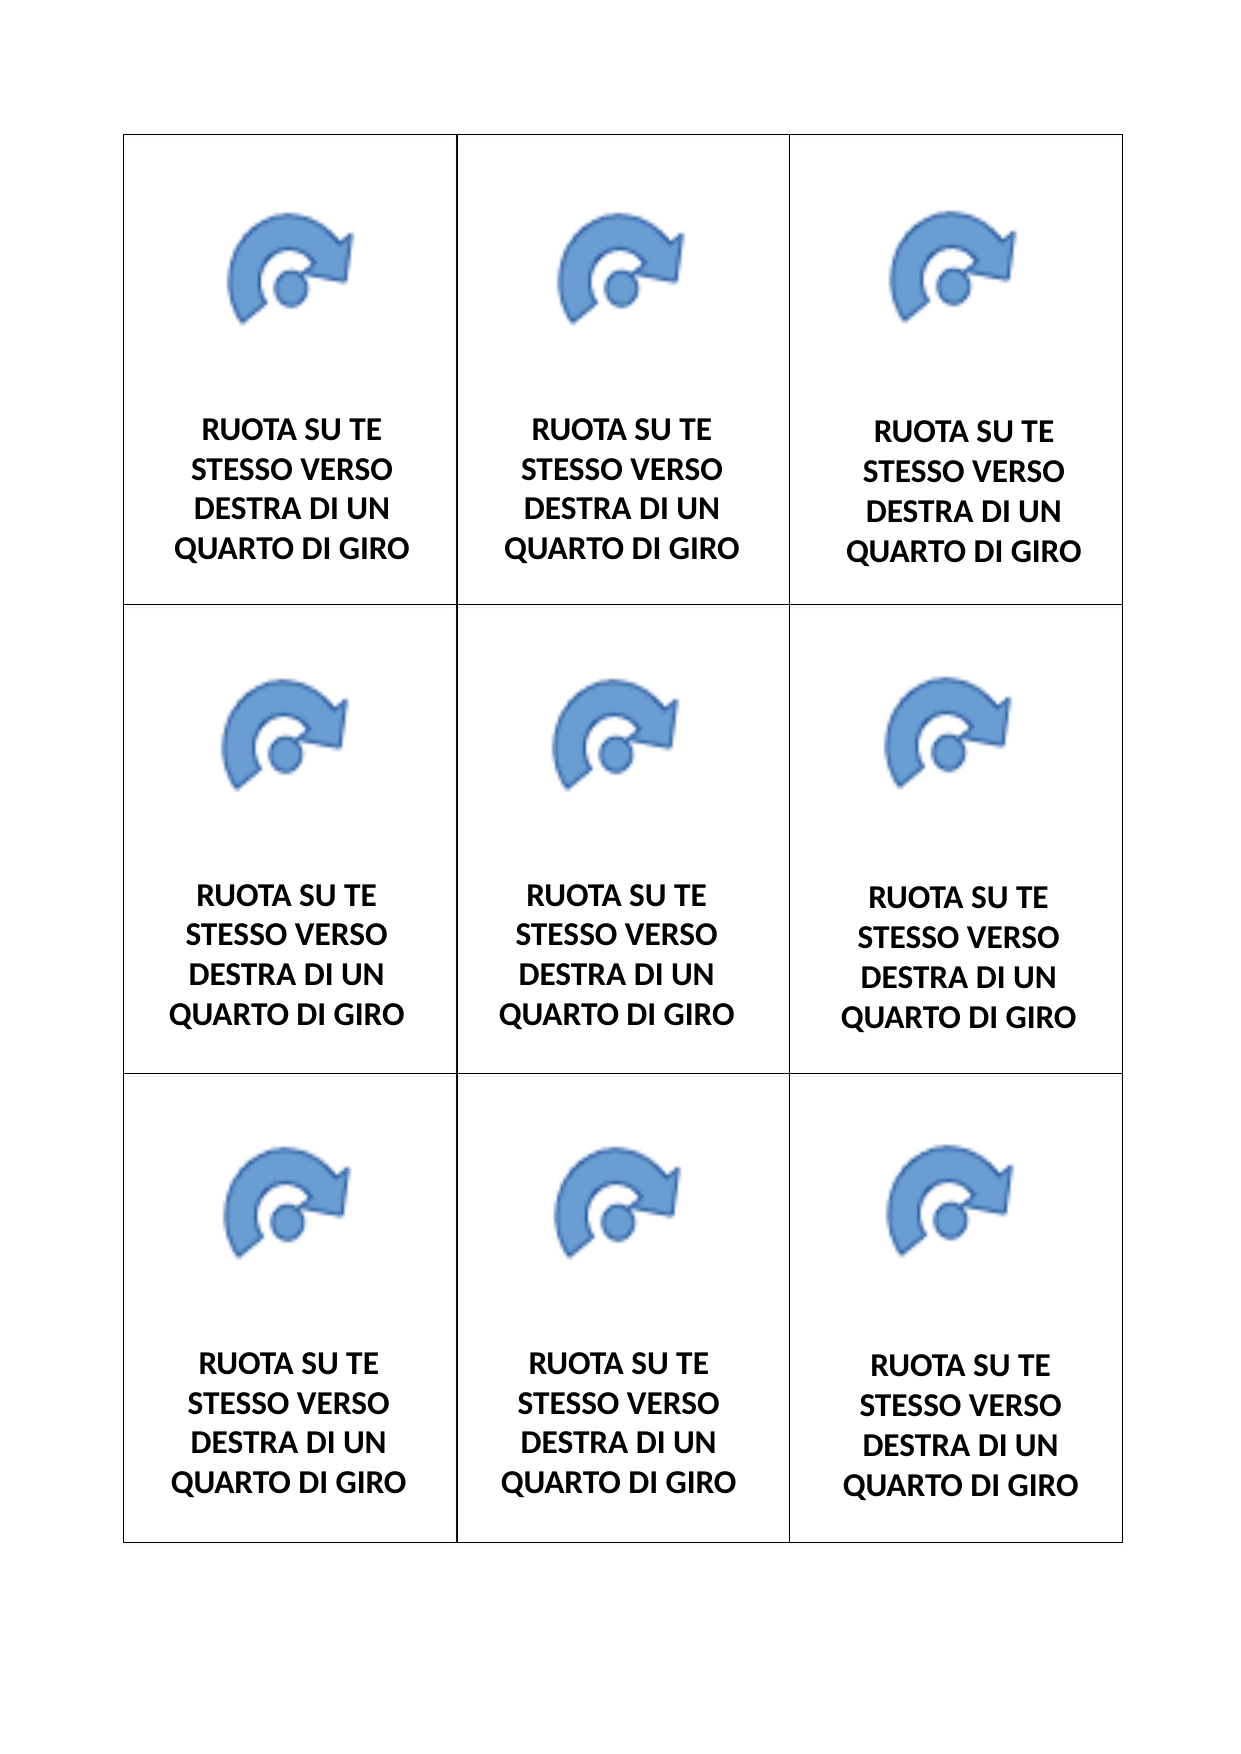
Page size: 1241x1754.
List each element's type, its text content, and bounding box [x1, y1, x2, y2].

text_box RUOTA SU TE STESSO VERSO DESTRA DI UN QUARTO DI GIRO [458, 865, 776, 1040]
text_box RUOTA SU TE STESSO VERSO DESTRA DI UN QUARTO DI GIRO [133, 399, 451, 574]
text_box RUOTA SU TE STESSO VERSO DESTRA DI UN QUARTO DI GIRO [802, 1336, 1120, 1511]
picture [154, 177, 432, 384]
picture [816, 175, 1095, 382]
text_box RUOTA SU TE STESSO VERSO DESTRA DI UN QUARTO DI GIRO [805, 401, 1123, 577]
picture [811, 641, 1090, 848]
picture [150, 1111, 429, 1318]
text_box RUOTA SU TE STESSO VERSO DESTRA DI UN QUARTO DI GIRO [130, 1333, 448, 1508]
picture [481, 1111, 759, 1318]
text_box RUOTA SU TE STESSO VERSO DESTRA DI UN QUARTO DI GIRO [800, 867, 1118, 1043]
text_box RUOTA SU TE STESSO VERSO DESTRA DI UN QUARTO DI GIRO [460, 1333, 778, 1508]
picture [148, 643, 427, 850]
picture [813, 1109, 1092, 1316]
text_box RUOTA SU TE STESSO VERSO DESTRA DI UN QUARTO DI GIRO [128, 865, 446, 1040]
picture [479, 643, 757, 850]
picture [484, 177, 763, 384]
text_box RUOTA SU TE STESSO VERSO DESTRA DI UN QUARTO DI GIRO [463, 399, 781, 574]
